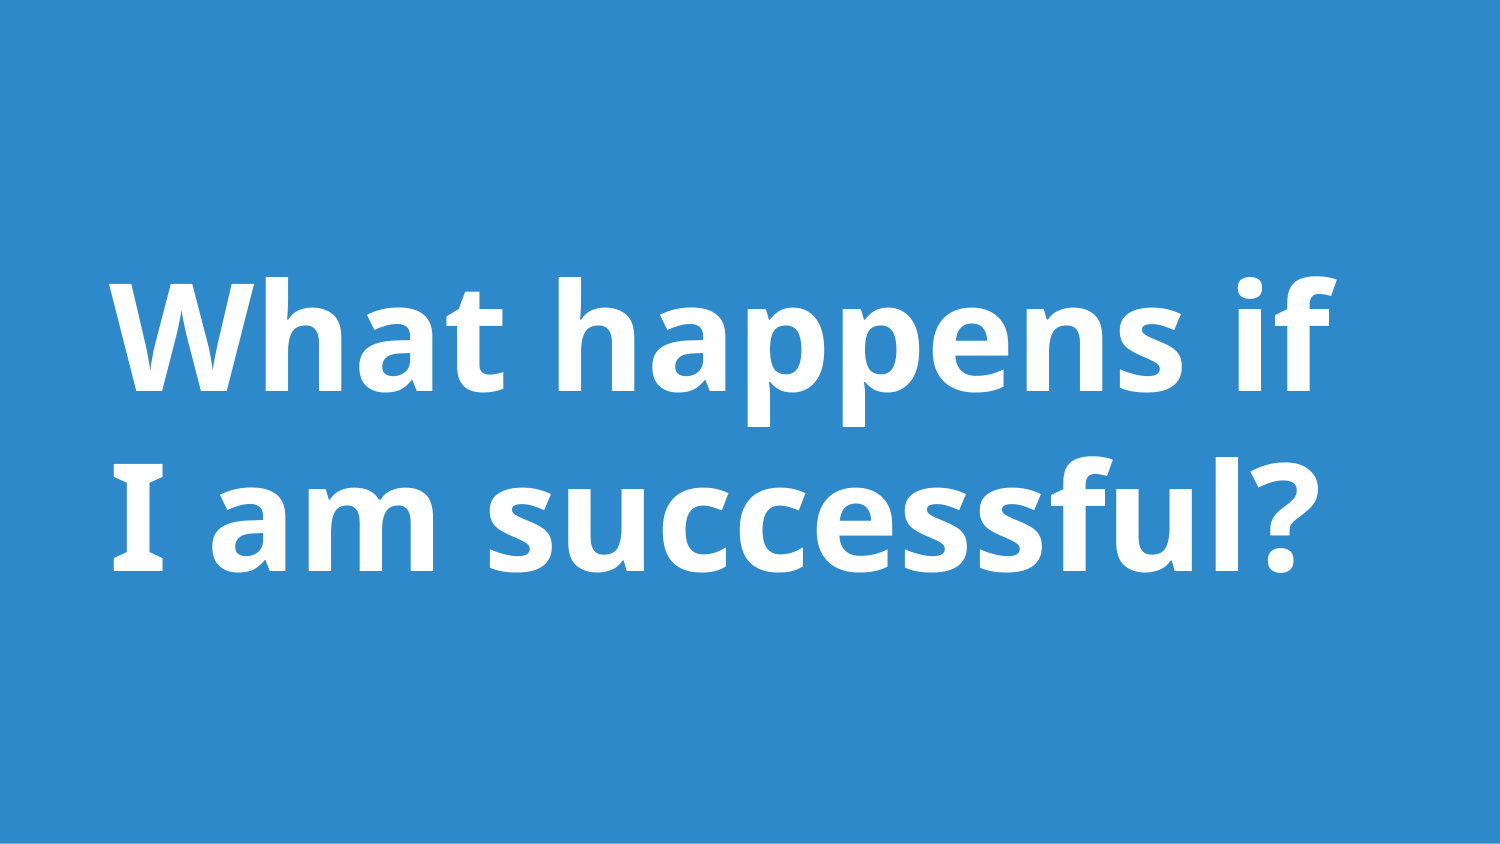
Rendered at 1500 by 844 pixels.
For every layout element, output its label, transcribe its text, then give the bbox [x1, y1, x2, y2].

text_box What happens if I am successful? [106, 78, 1394, 765]
